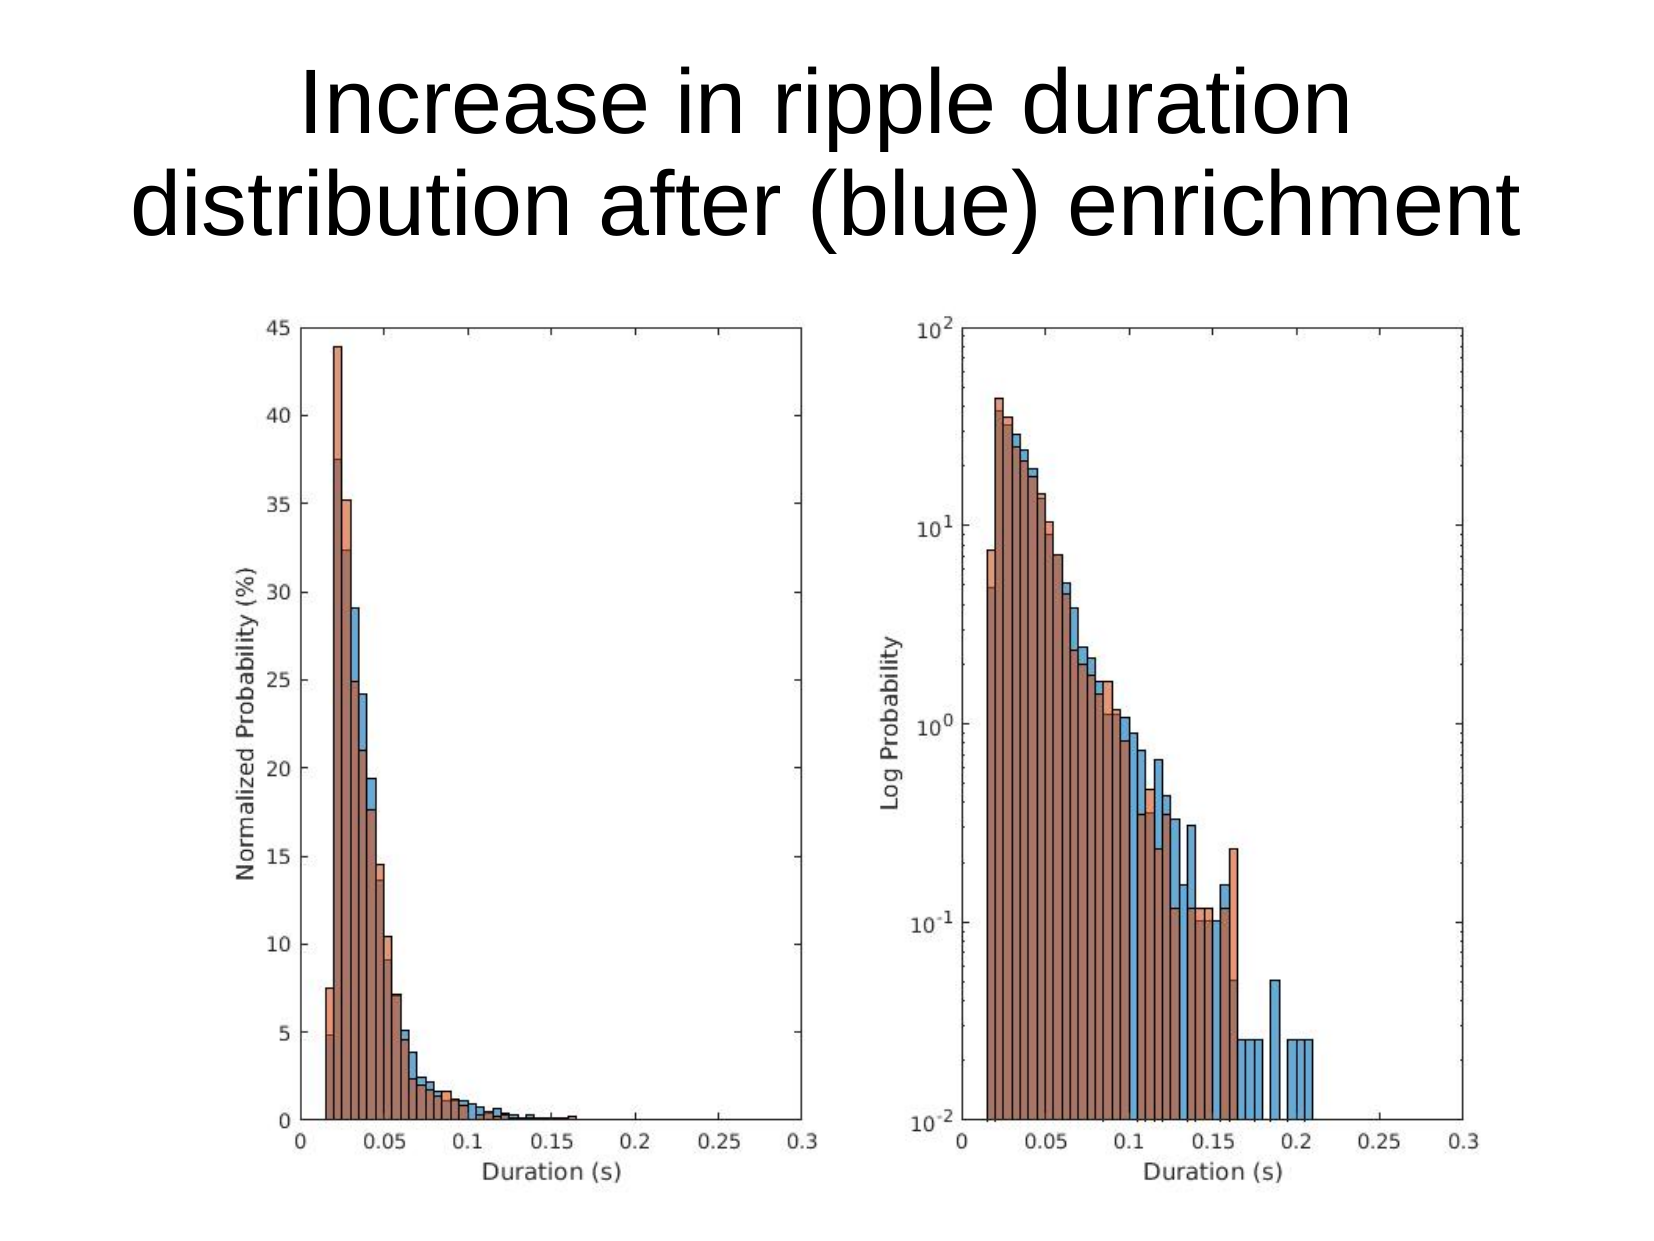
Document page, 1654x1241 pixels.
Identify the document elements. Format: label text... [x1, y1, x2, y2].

title Increase in ripple duration distribution after (blue) enrichment [82, 49, 1571, 257]
picture [105, 254, 1606, 1227]
